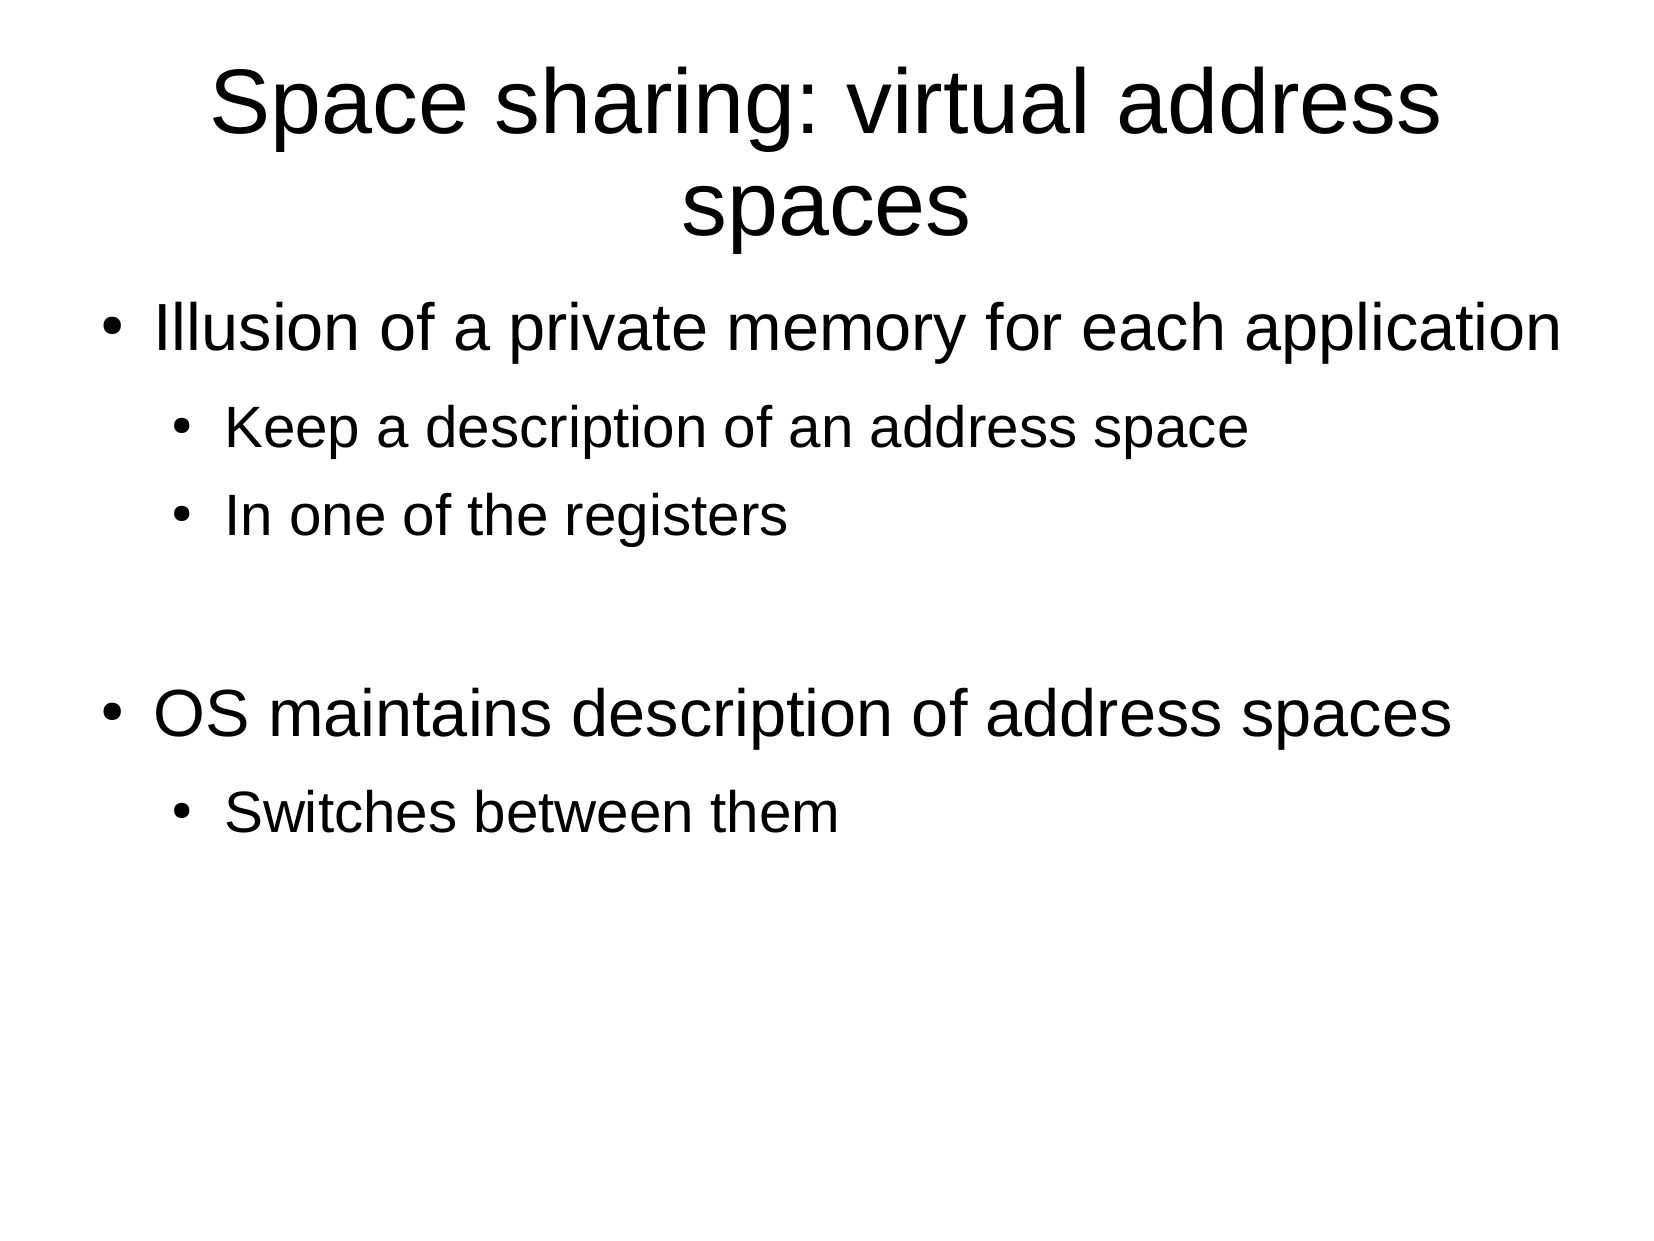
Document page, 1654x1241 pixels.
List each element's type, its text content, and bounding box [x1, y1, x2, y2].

title Space sharing: virtual address spaces [82, 49, 1571, 257]
list Illusion of a private memory for each application Keep a description of an address space In one of the registers OS maintains description of address spaces Switches between them [82, 290, 1571, 1010]
